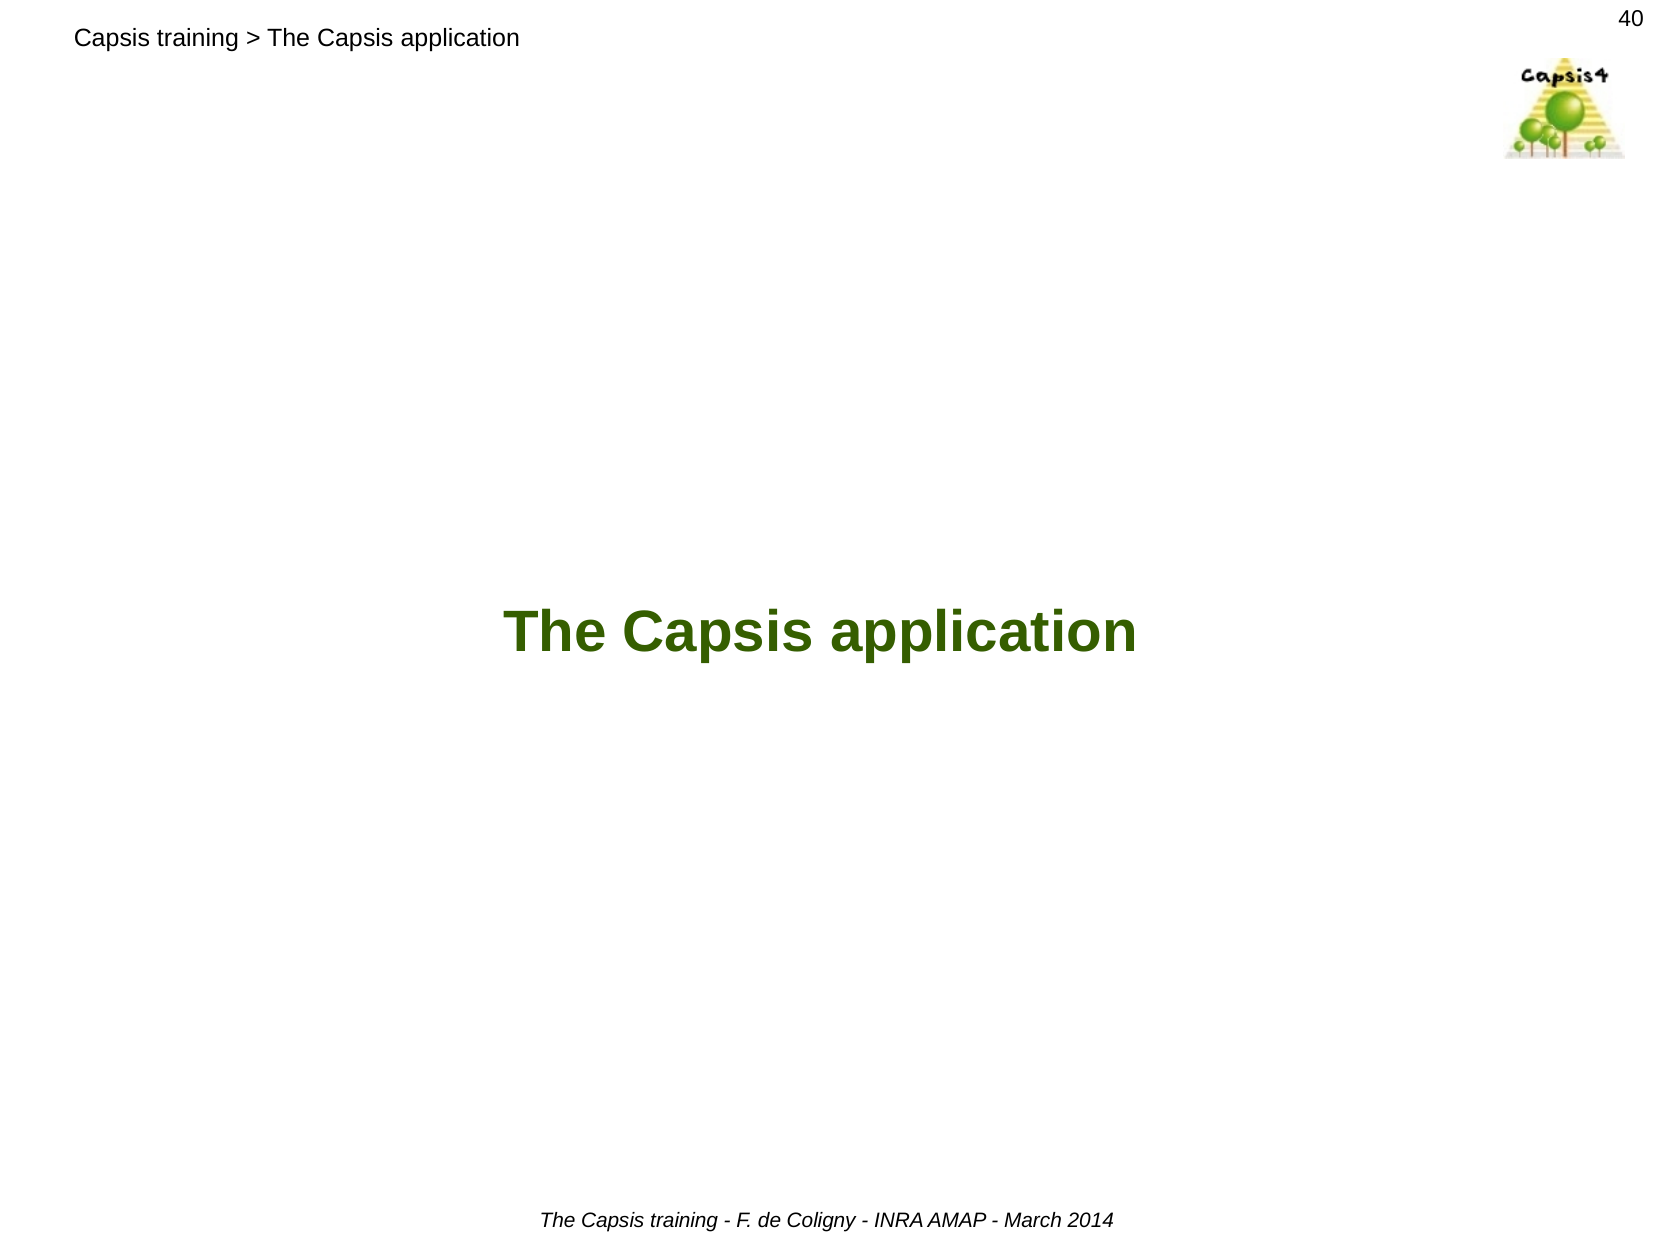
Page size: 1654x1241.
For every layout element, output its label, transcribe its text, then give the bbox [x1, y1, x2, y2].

text_box The Capsis application [236, 591, 1406, 672]
text_box The Capsis training - F. de Coligny - INRA AMAP - March 2014 [0, 1201, 1654, 1241]
text_box Capsis training > The Capsis application [59, 16, 1004, 60]
picture [1503, 58, 1625, 159]
